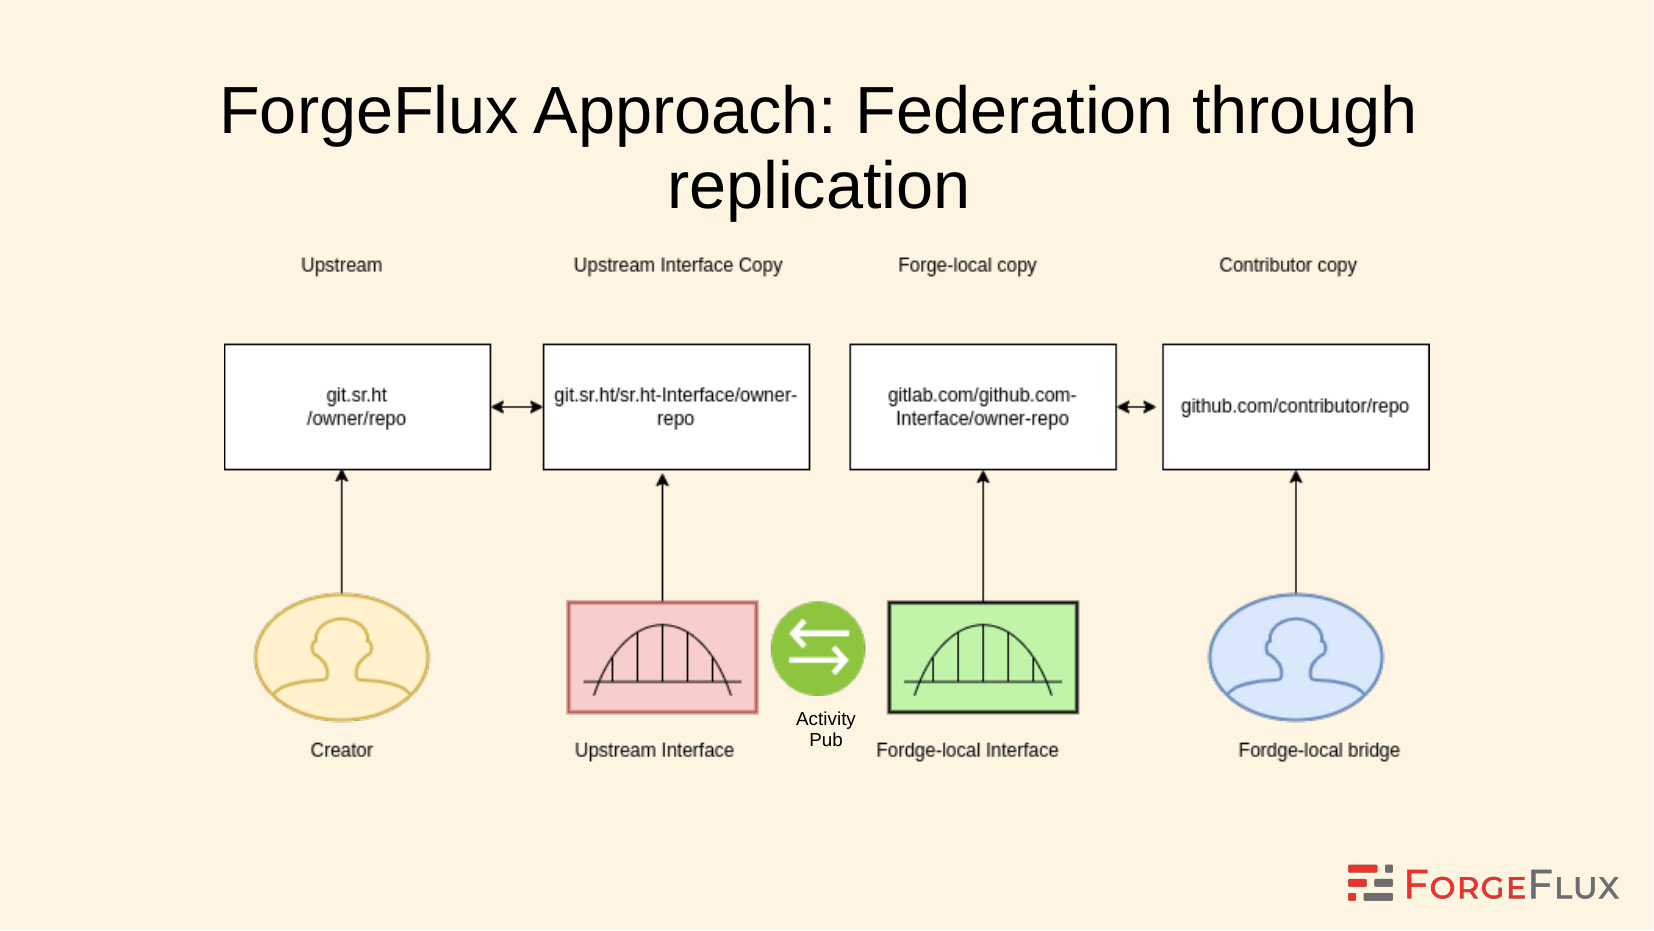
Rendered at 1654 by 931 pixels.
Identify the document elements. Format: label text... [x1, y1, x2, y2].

picture [224, 250, 1430, 768]
text_box Activity Pub [769, 701, 883, 780]
title ForgeFlux Approach: Federation through replication [75, 70, 1564, 226]
picture [1317, 824, 1651, 931]
